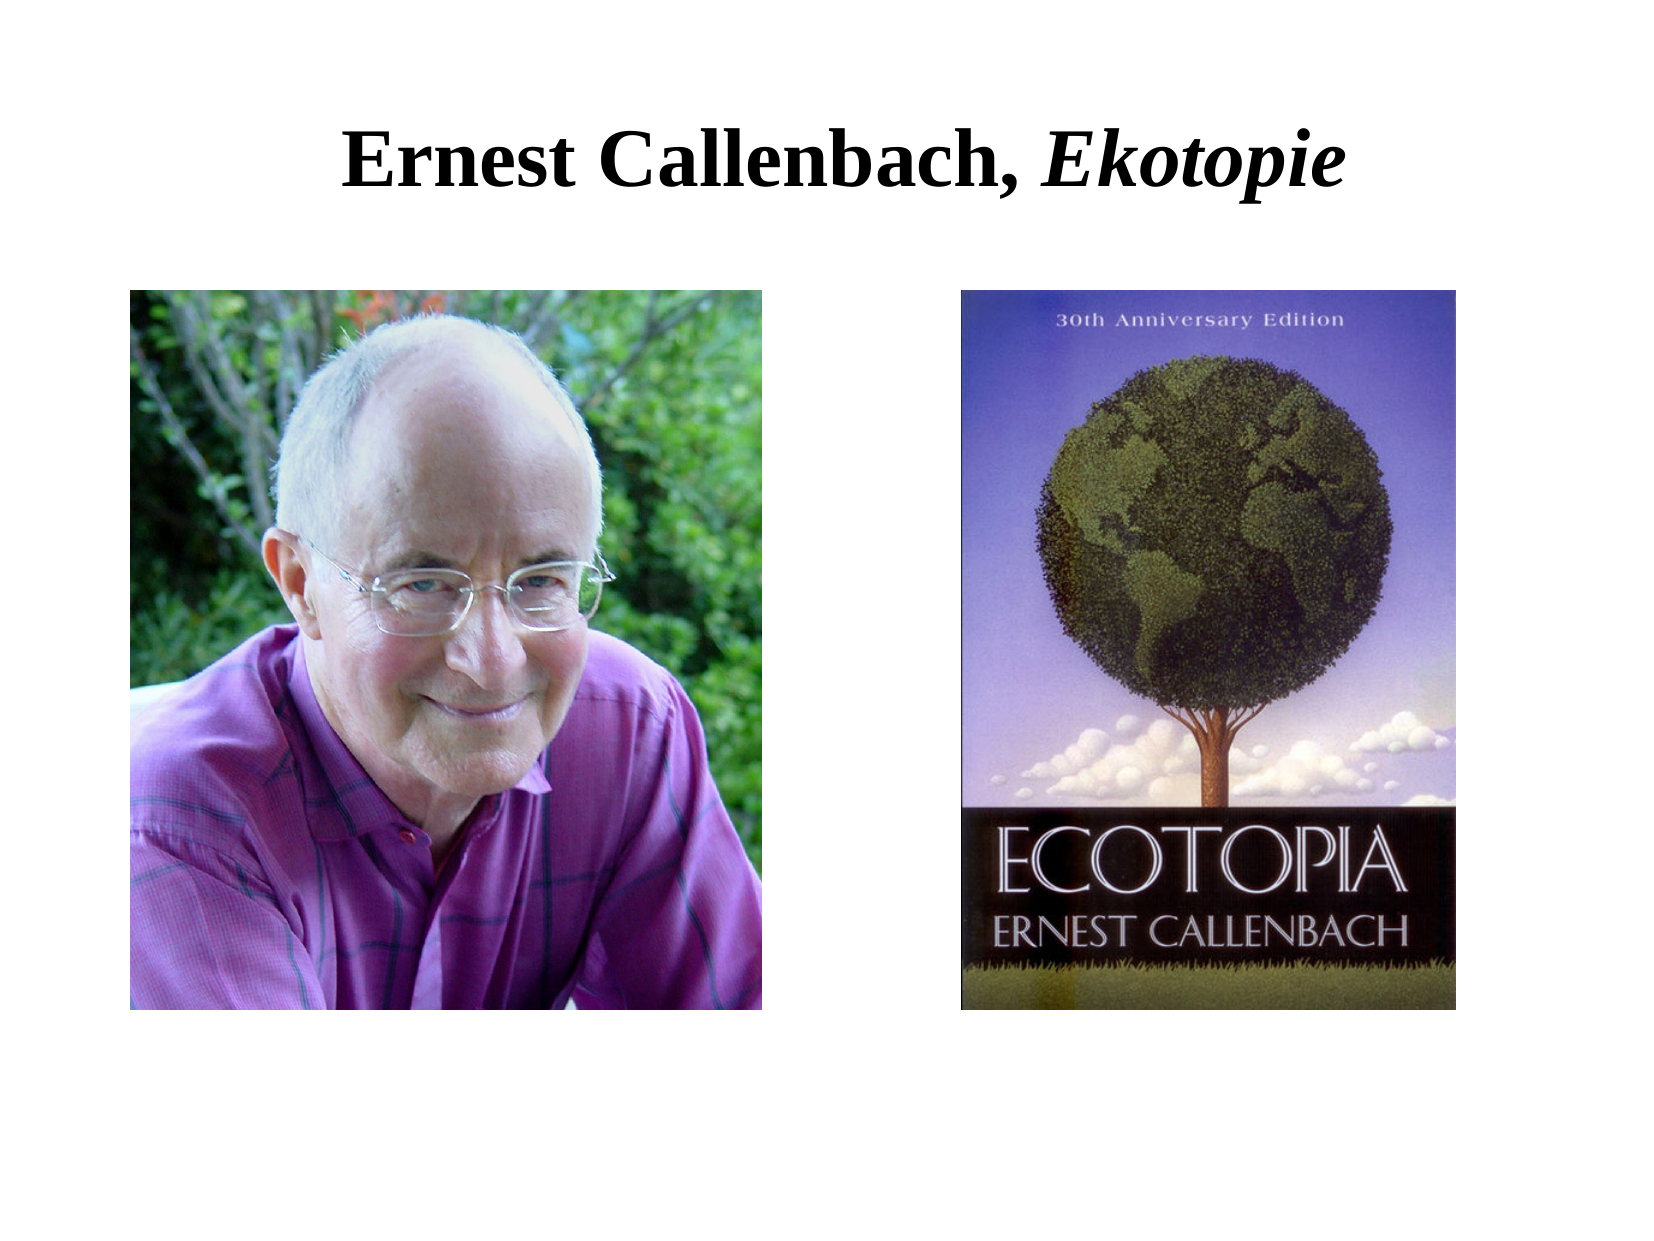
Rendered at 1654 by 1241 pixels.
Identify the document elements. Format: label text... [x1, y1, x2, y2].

picture [130, 290, 762, 1010]
title Ernest Callenbach, Ekotopie [82, 49, 1571, 257]
picture [961, 290, 1456, 1010]
